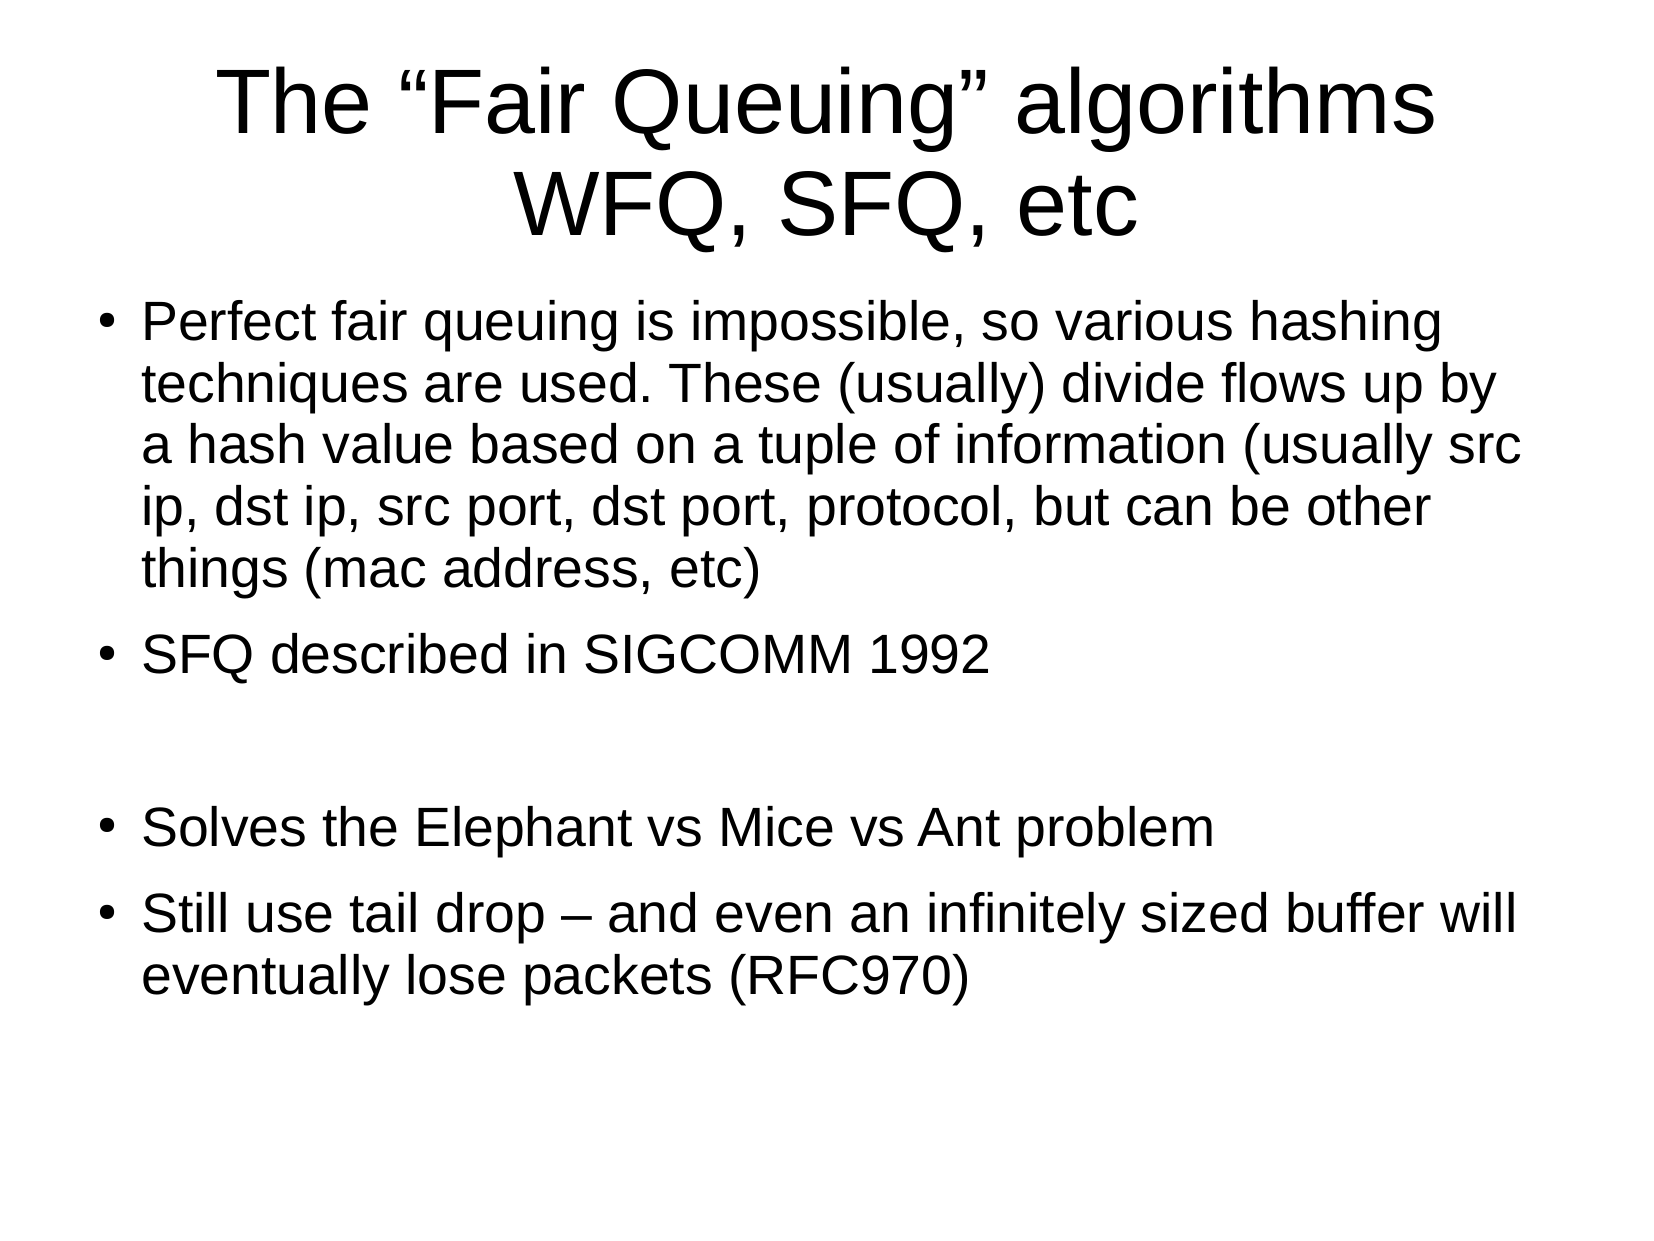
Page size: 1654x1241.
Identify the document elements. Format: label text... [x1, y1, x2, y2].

title The “Fair Queuing” algorithms WFQ, SFQ, etc [82, 49, 1571, 257]
list Perfect fair queuing is impossible, so various hashing techniques are used. These (usually) divide flows up by a hash value based on a tuple of information (usually src ip, dst ip, src port, dst port, protocol, but can be other things (mac address, etc) SFQ described in SIGCOMM 1992 Solves the Elephant vs Mice vs Ant problem Still use tail drop – and even an infinitely sized buffer will eventually lose packets (RFC970) [82, 290, 1538, 1010]
